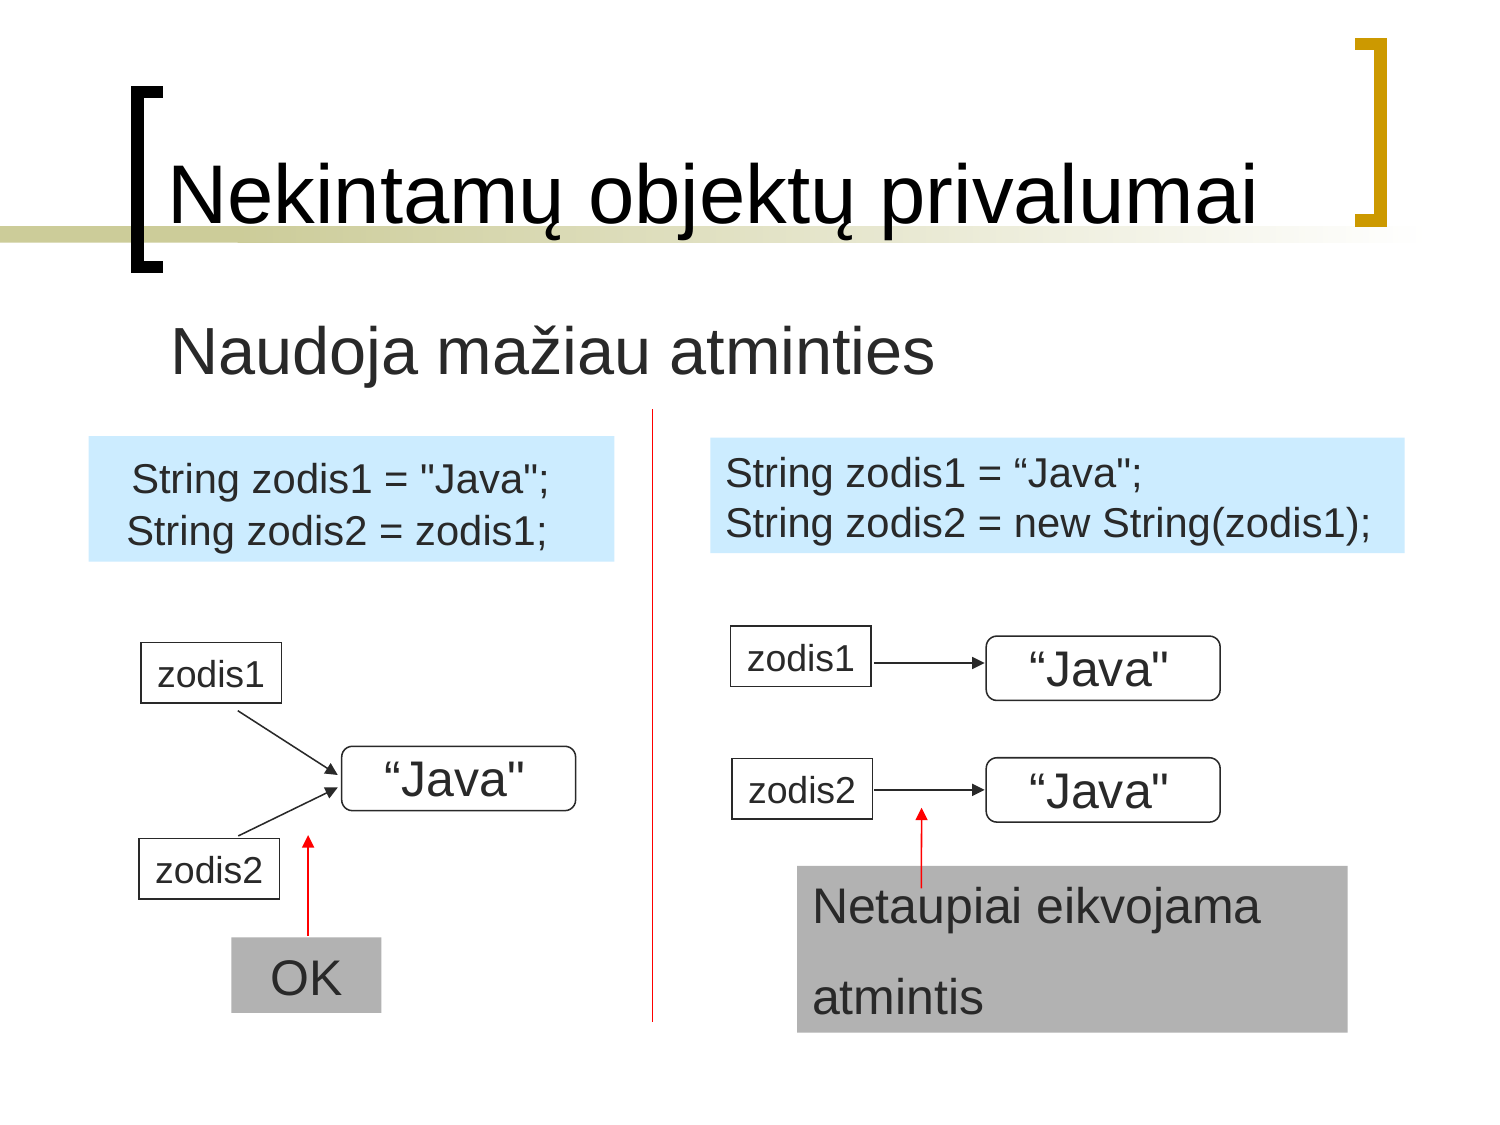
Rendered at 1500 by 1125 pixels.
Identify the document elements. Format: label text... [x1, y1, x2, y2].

text_box zodis2 [138, 838, 280, 899]
list Naudoja mažiau atminties [155, 299, 1413, 413]
text_box zodis2 [731, 758, 873, 819]
text_box “Java" [962, 750, 1237, 826]
title Nekintamų objektų privalumai [152, 15, 1328, 248]
text_box zodis1 [730, 625, 872, 687]
text_box Netaupiai eikvojama atmintis [797, 865, 1348, 1033]
text_box String zodis1 = "Java"; String zodis2 = zodis1; [88, 436, 615, 562]
text_box OK [231, 937, 382, 1013]
text_box String zodis1 = “Java"; String zodis2 = new String(zodis1); [710, 437, 1405, 554]
text_box “Java" [987, 637, 1219, 699]
text_box “Java" [317, 739, 593, 815]
text_box “Java" [962, 628, 1237, 705]
text_box zodis1 [140, 642, 282, 704]
text_box “Java" [987, 759, 1219, 821]
